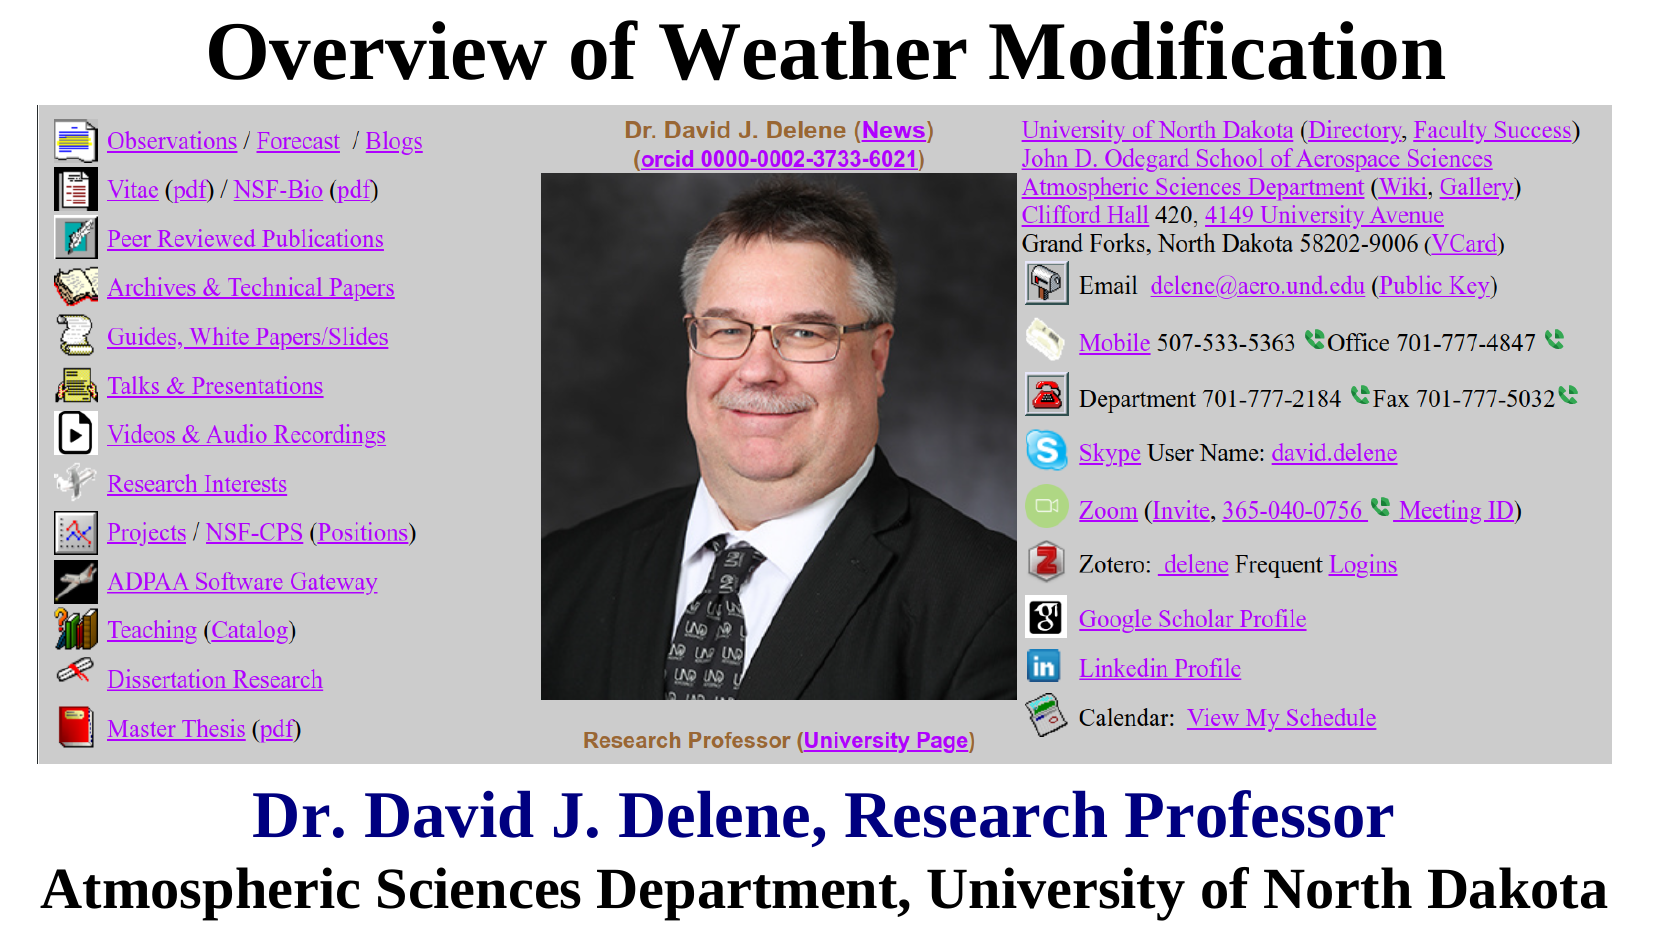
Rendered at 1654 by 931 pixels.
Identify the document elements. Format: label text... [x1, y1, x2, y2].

title Overview of Weather Modification [0, 0, 1654, 106]
text_box Dr. David J. Delene, Research Professor Atmospheric Sciences Department, University of North Dakota [0, 762, 1651, 931]
picture [37, 105, 1612, 765]
